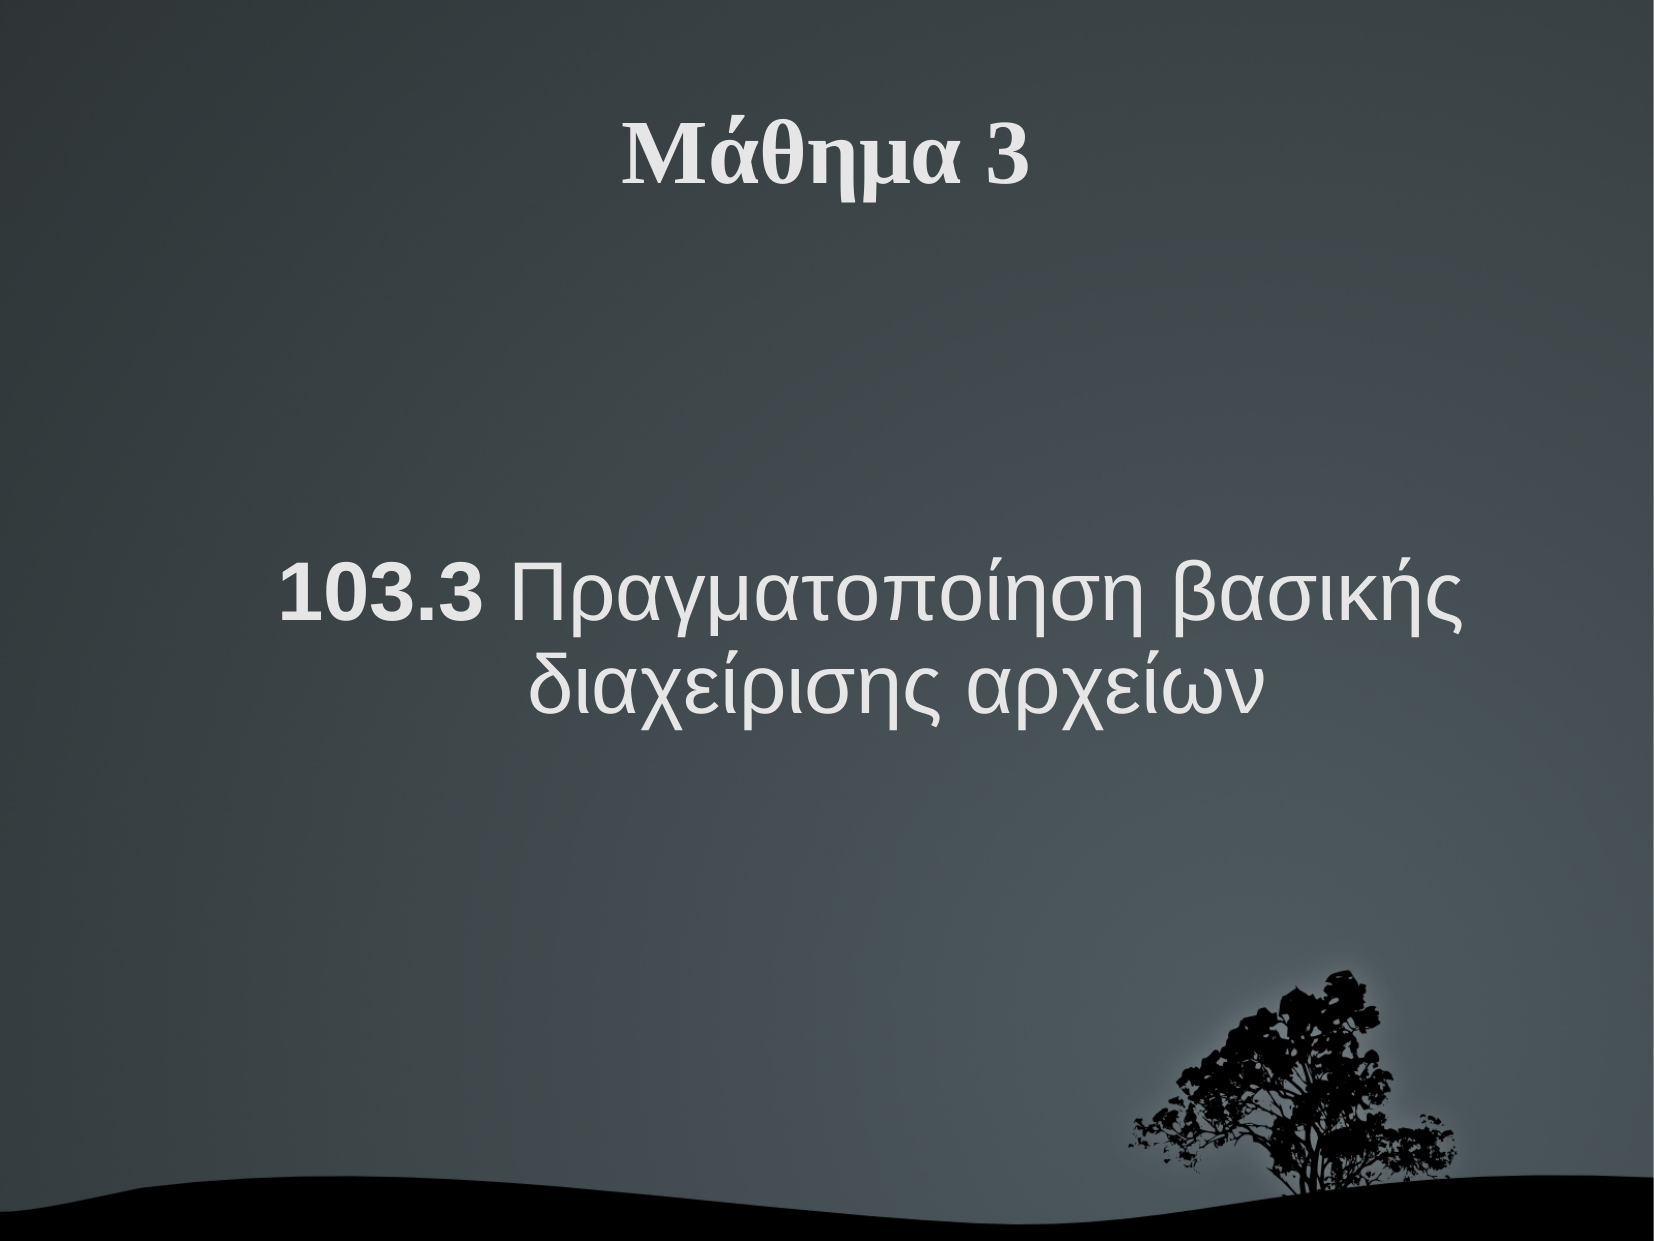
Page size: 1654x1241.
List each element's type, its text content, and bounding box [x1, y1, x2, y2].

title Μάθημα 3 [82, 49, 1571, 257]
list 103.3 Πραγματοποίηση βασικής διαχείρισης αρχείων [82, 290, 1571, 1109]
picture [0, 0, 1654, 1241]
